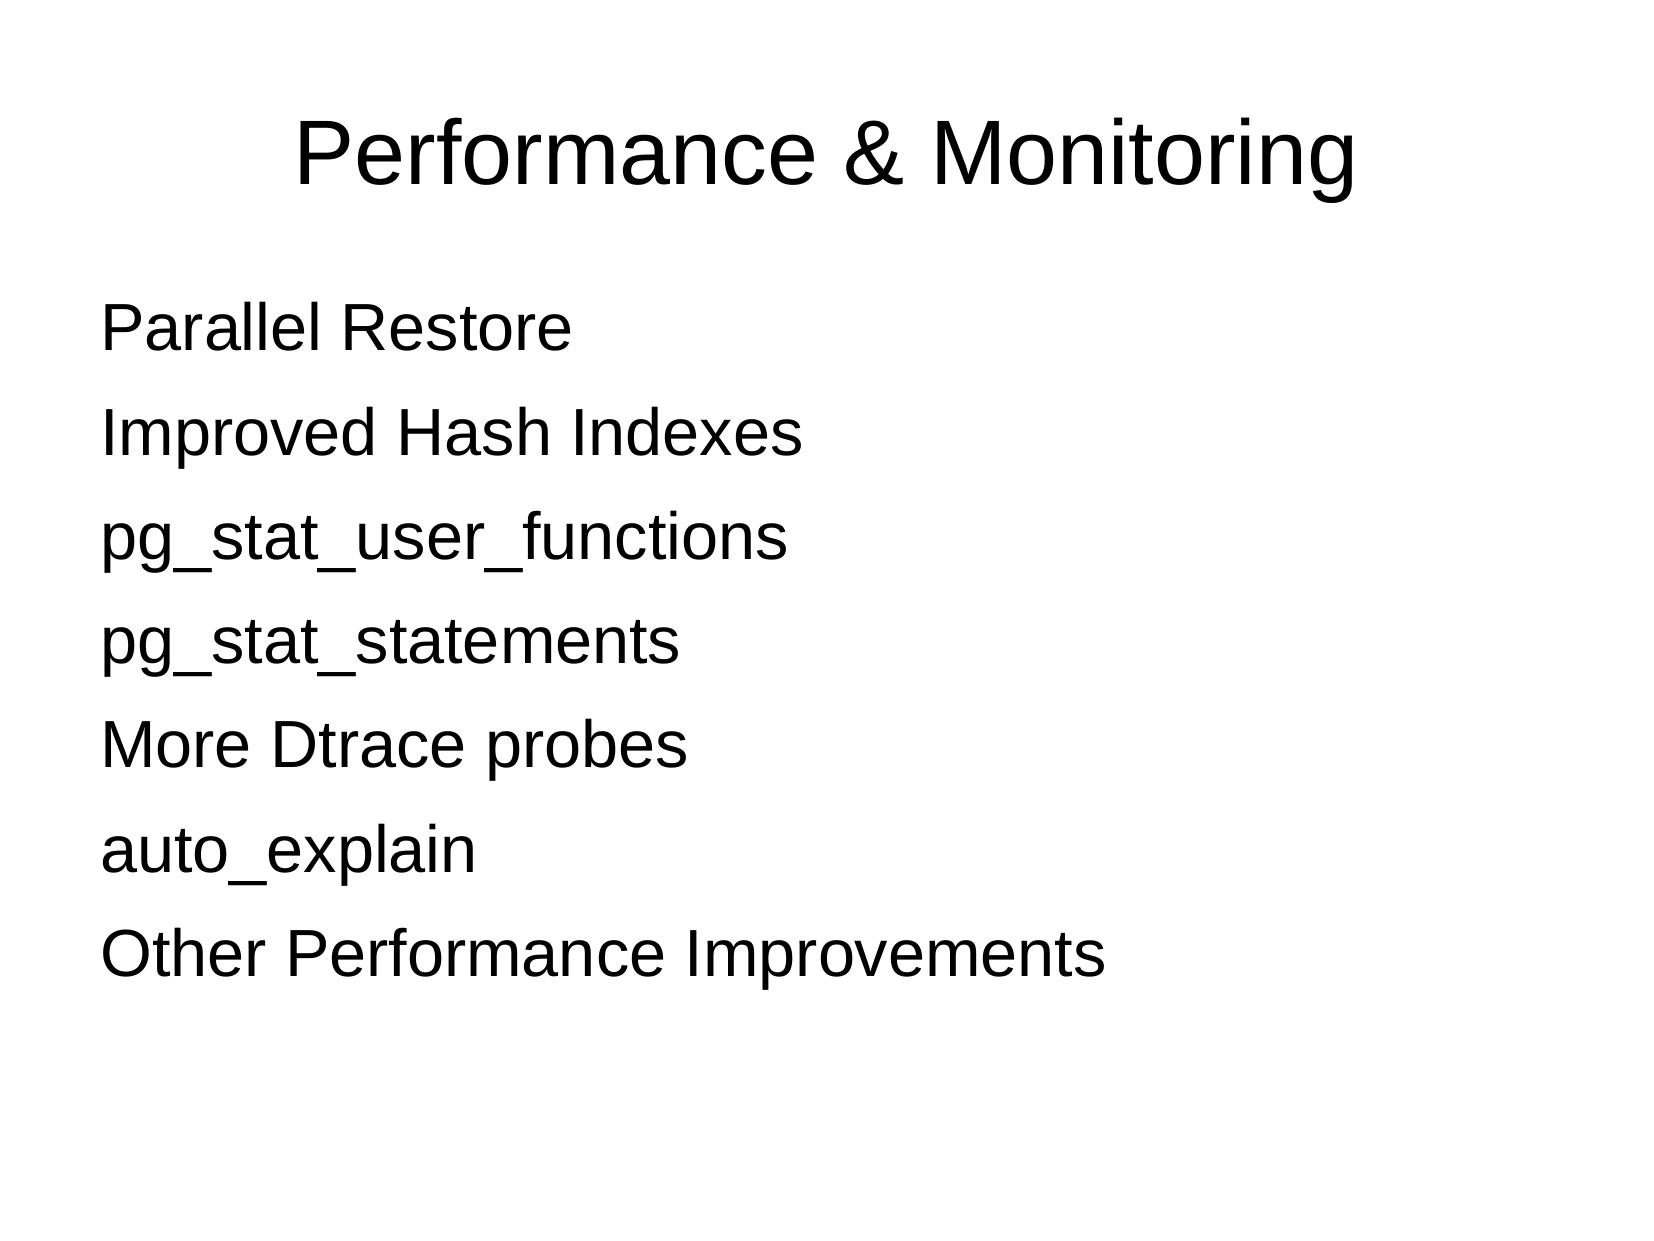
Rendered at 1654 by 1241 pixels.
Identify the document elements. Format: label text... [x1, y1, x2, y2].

title Performance & Monitoring [82, 56, 1571, 250]
list Parallel Restore Improved Hash Indexes pg_stat_user_functions pg_stat_statements More Dtrace probes auto_explain Other Performance Improvements [82, 290, 1571, 1094]
